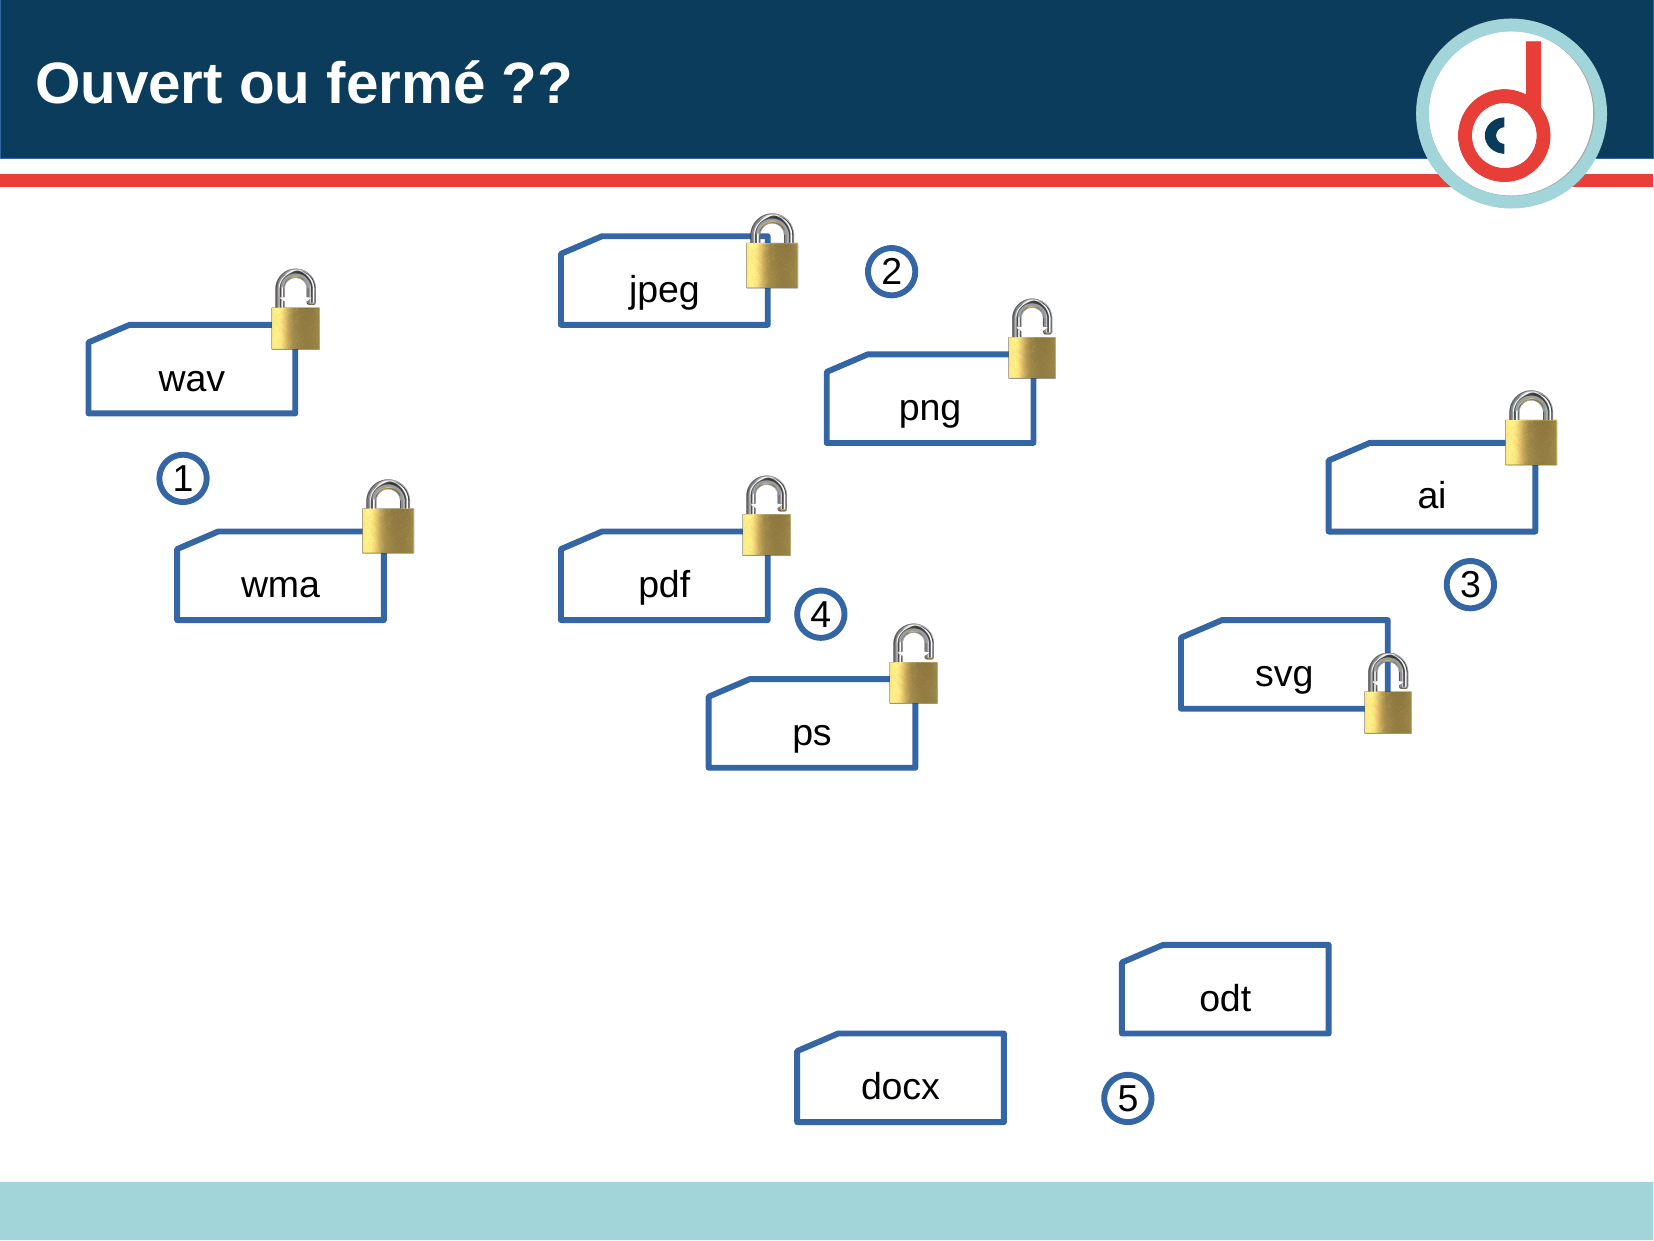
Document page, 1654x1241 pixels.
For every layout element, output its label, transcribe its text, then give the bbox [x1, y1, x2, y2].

picture [1497, 383, 1565, 473]
text_box wma [177, 531, 384, 621]
text_box odt [1121, 944, 1329, 1034]
text_box 3 [1446, 561, 1495, 609]
text_box 2 [867, 248, 916, 296]
picture [265, 265, 327, 355]
text_box 5 [1104, 1074, 1152, 1123]
title Ouvert ou fermé ?? [35, 11, 1429, 159]
text_box svg [1180, 620, 1388, 709]
text_box ai [1328, 442, 1536, 532]
text_box pdf [560, 531, 768, 621]
text_box jpeg [560, 236, 768, 325]
picture [736, 472, 798, 562]
text_box ps [708, 679, 916, 768]
text_box docx [797, 1033, 1004, 1123]
picture [1358, 649, 1419, 739]
text_box 1 [159, 454, 207, 503]
text_box 4 [797, 590, 845, 638]
picture [354, 472, 422, 562]
picture [738, 206, 806, 296]
picture [1002, 295, 1063, 384]
text_box png [826, 354, 1034, 443]
picture [883, 620, 945, 709]
text_box wav [88, 324, 296, 414]
